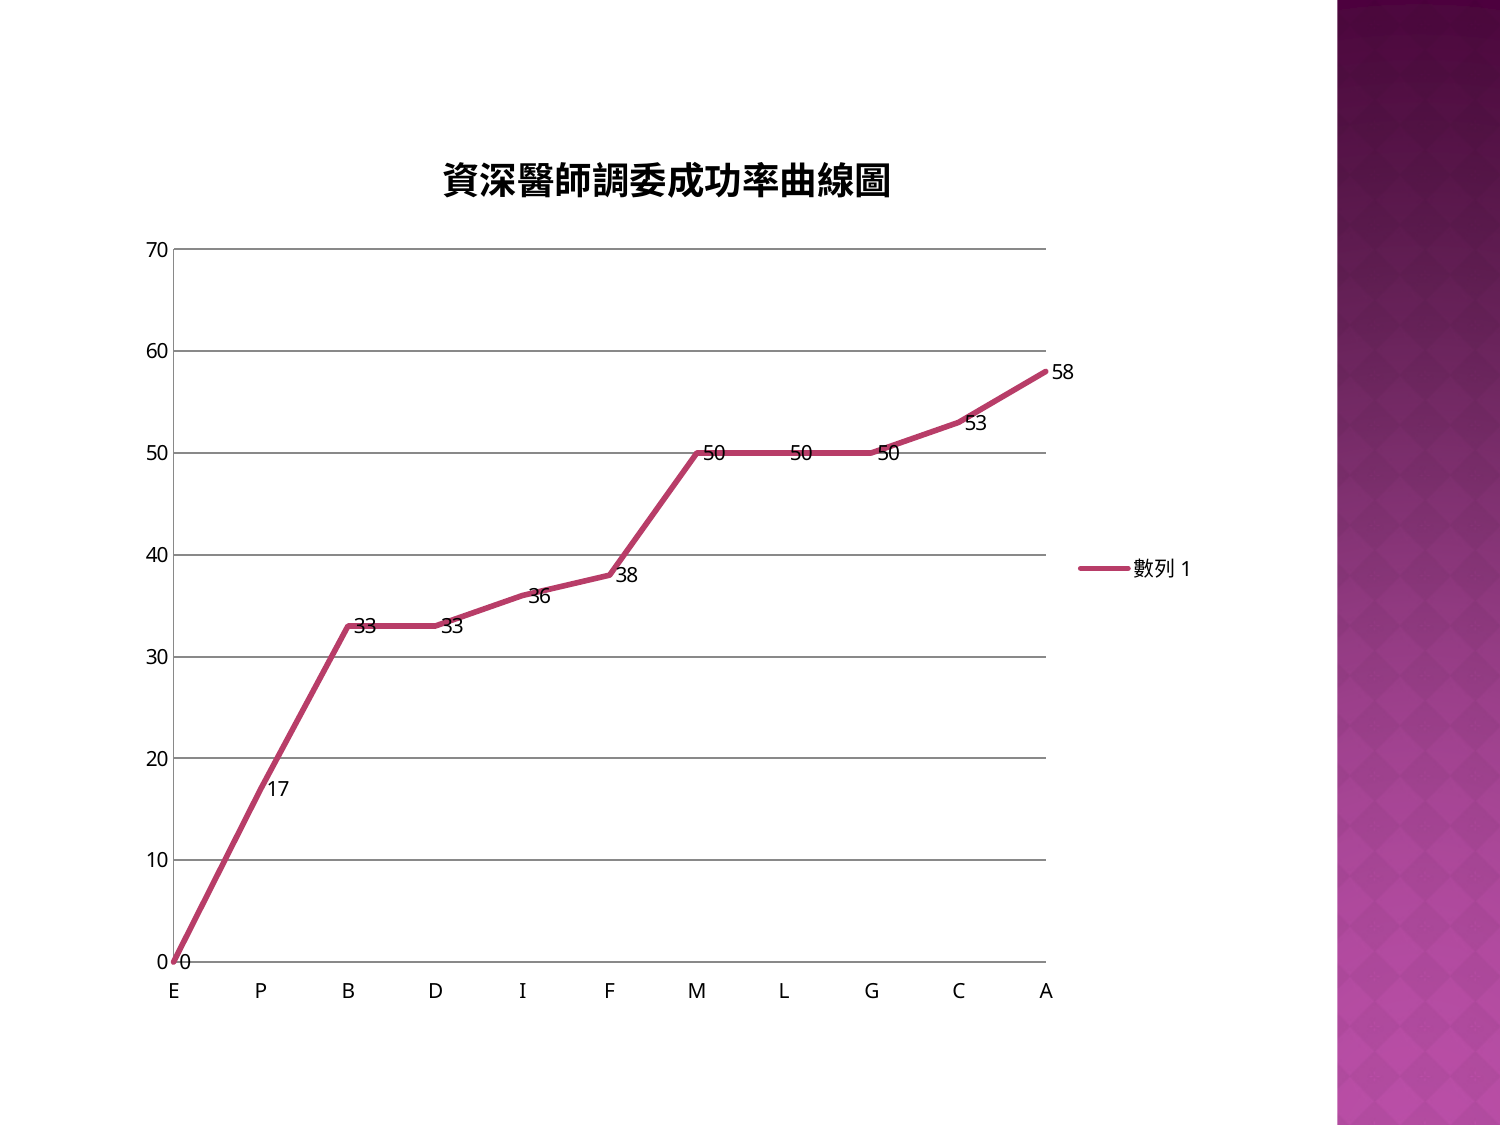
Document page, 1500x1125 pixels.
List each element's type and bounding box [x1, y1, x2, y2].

chart [123, 113, 1211, 1024]
